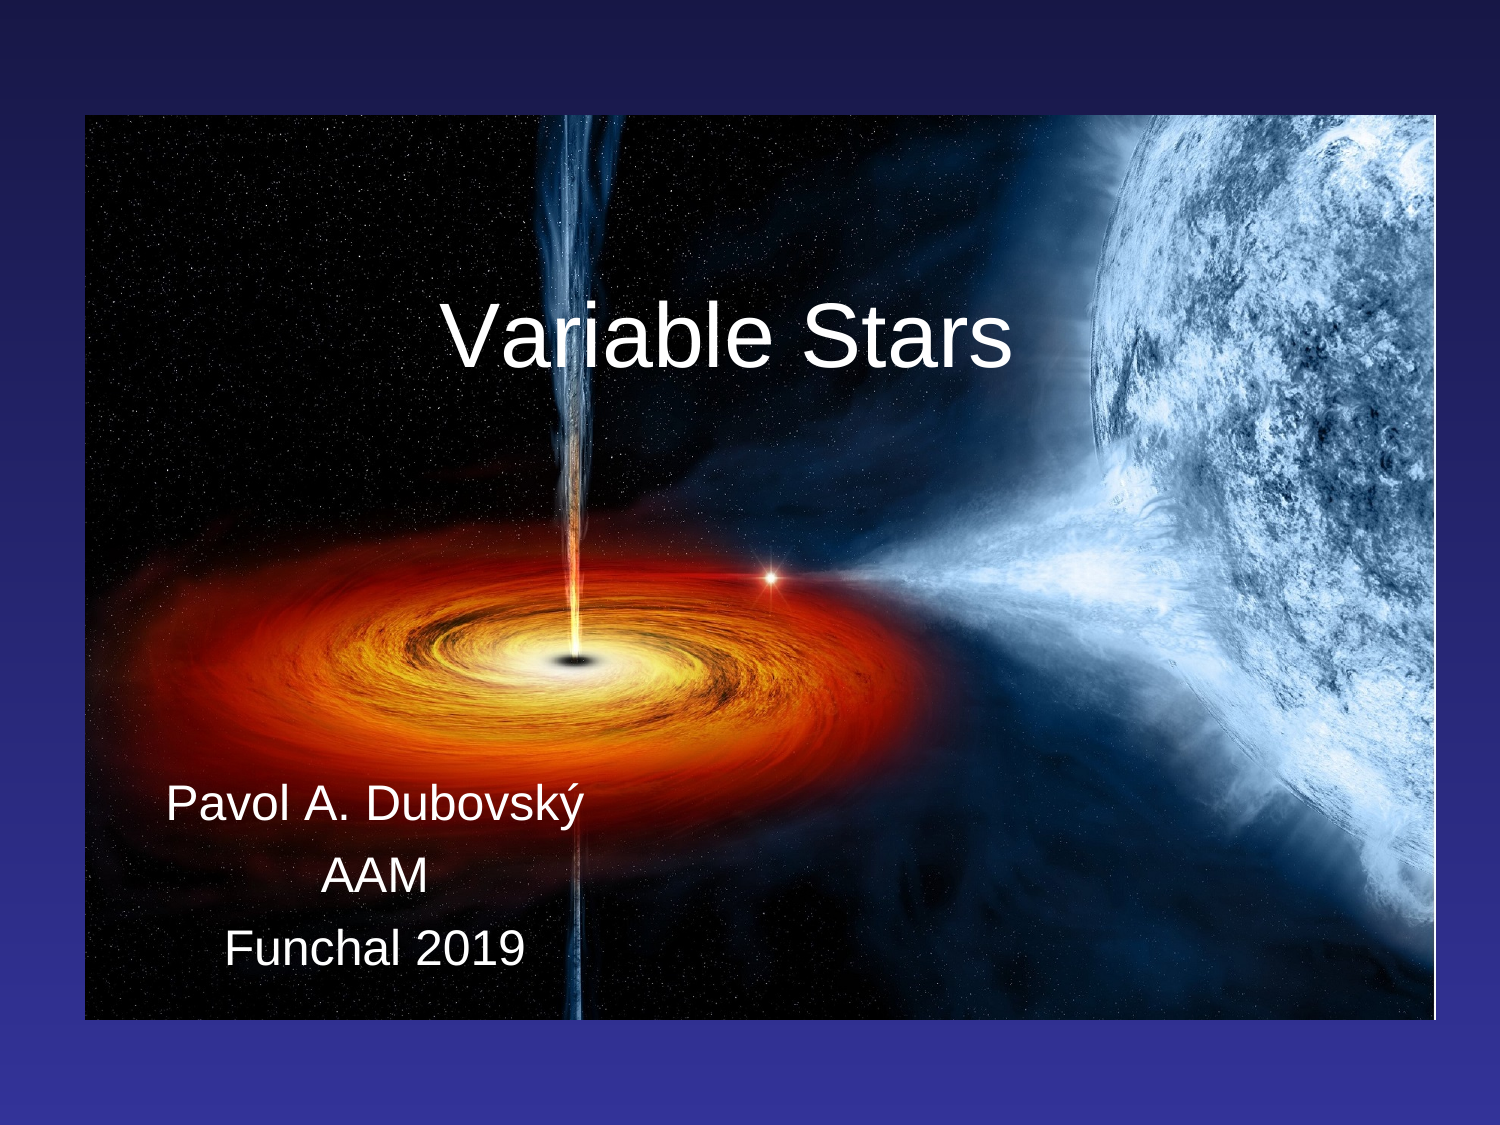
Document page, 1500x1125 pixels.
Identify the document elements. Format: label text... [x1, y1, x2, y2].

title Variable Stars [348, 155, 1119, 506]
subtitle Pavol A. Dubovský AAM Funchal 2019 [0, 762, 788, 1051]
picture [85, 115, 1436, 1020]
